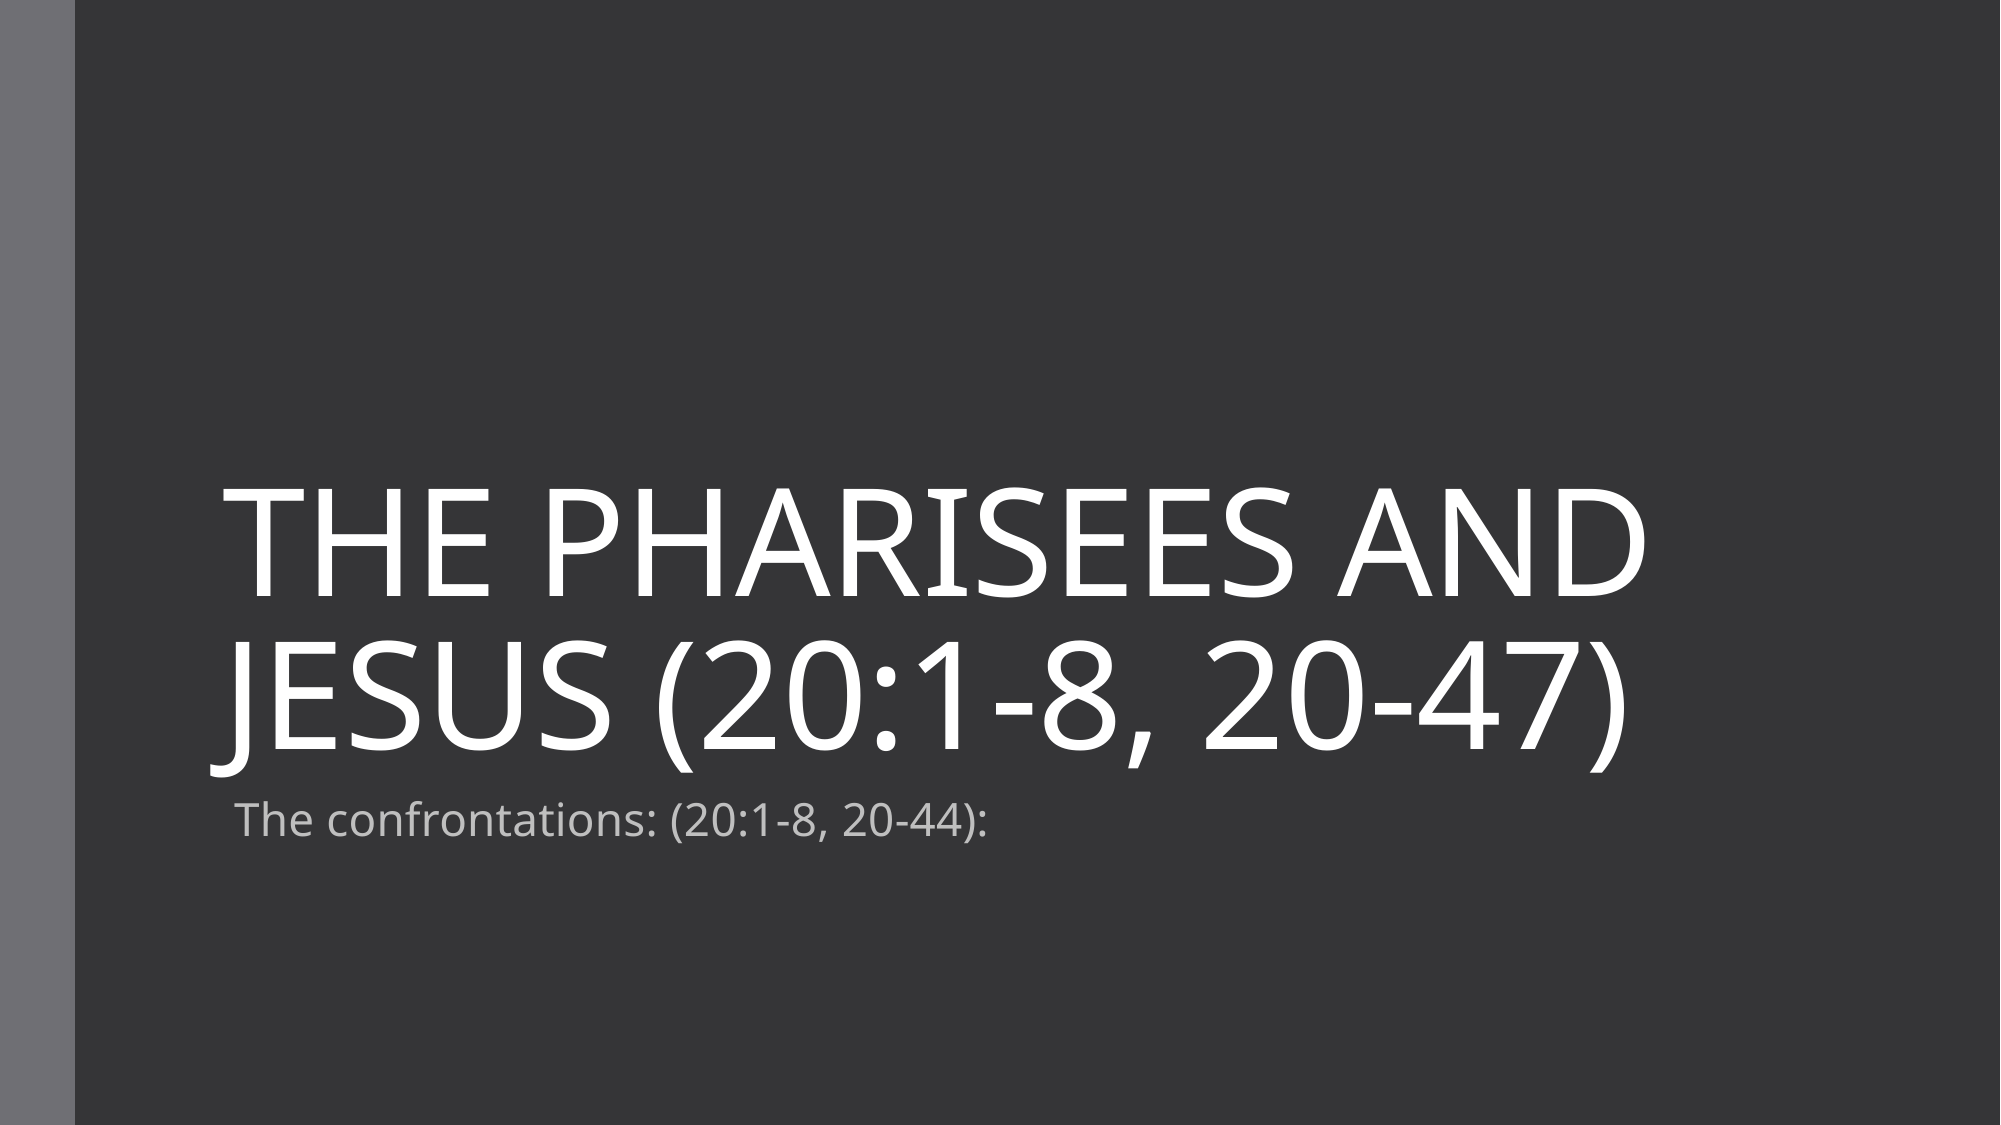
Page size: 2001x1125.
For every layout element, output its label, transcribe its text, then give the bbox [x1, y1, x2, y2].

subtitle The confrontations: (20:1-8, 20-44): [206, 787, 1752, 1066]
title THE PHARISEES AND JESUS (20:1-8, 20-47) [206, 124, 1752, 787]
